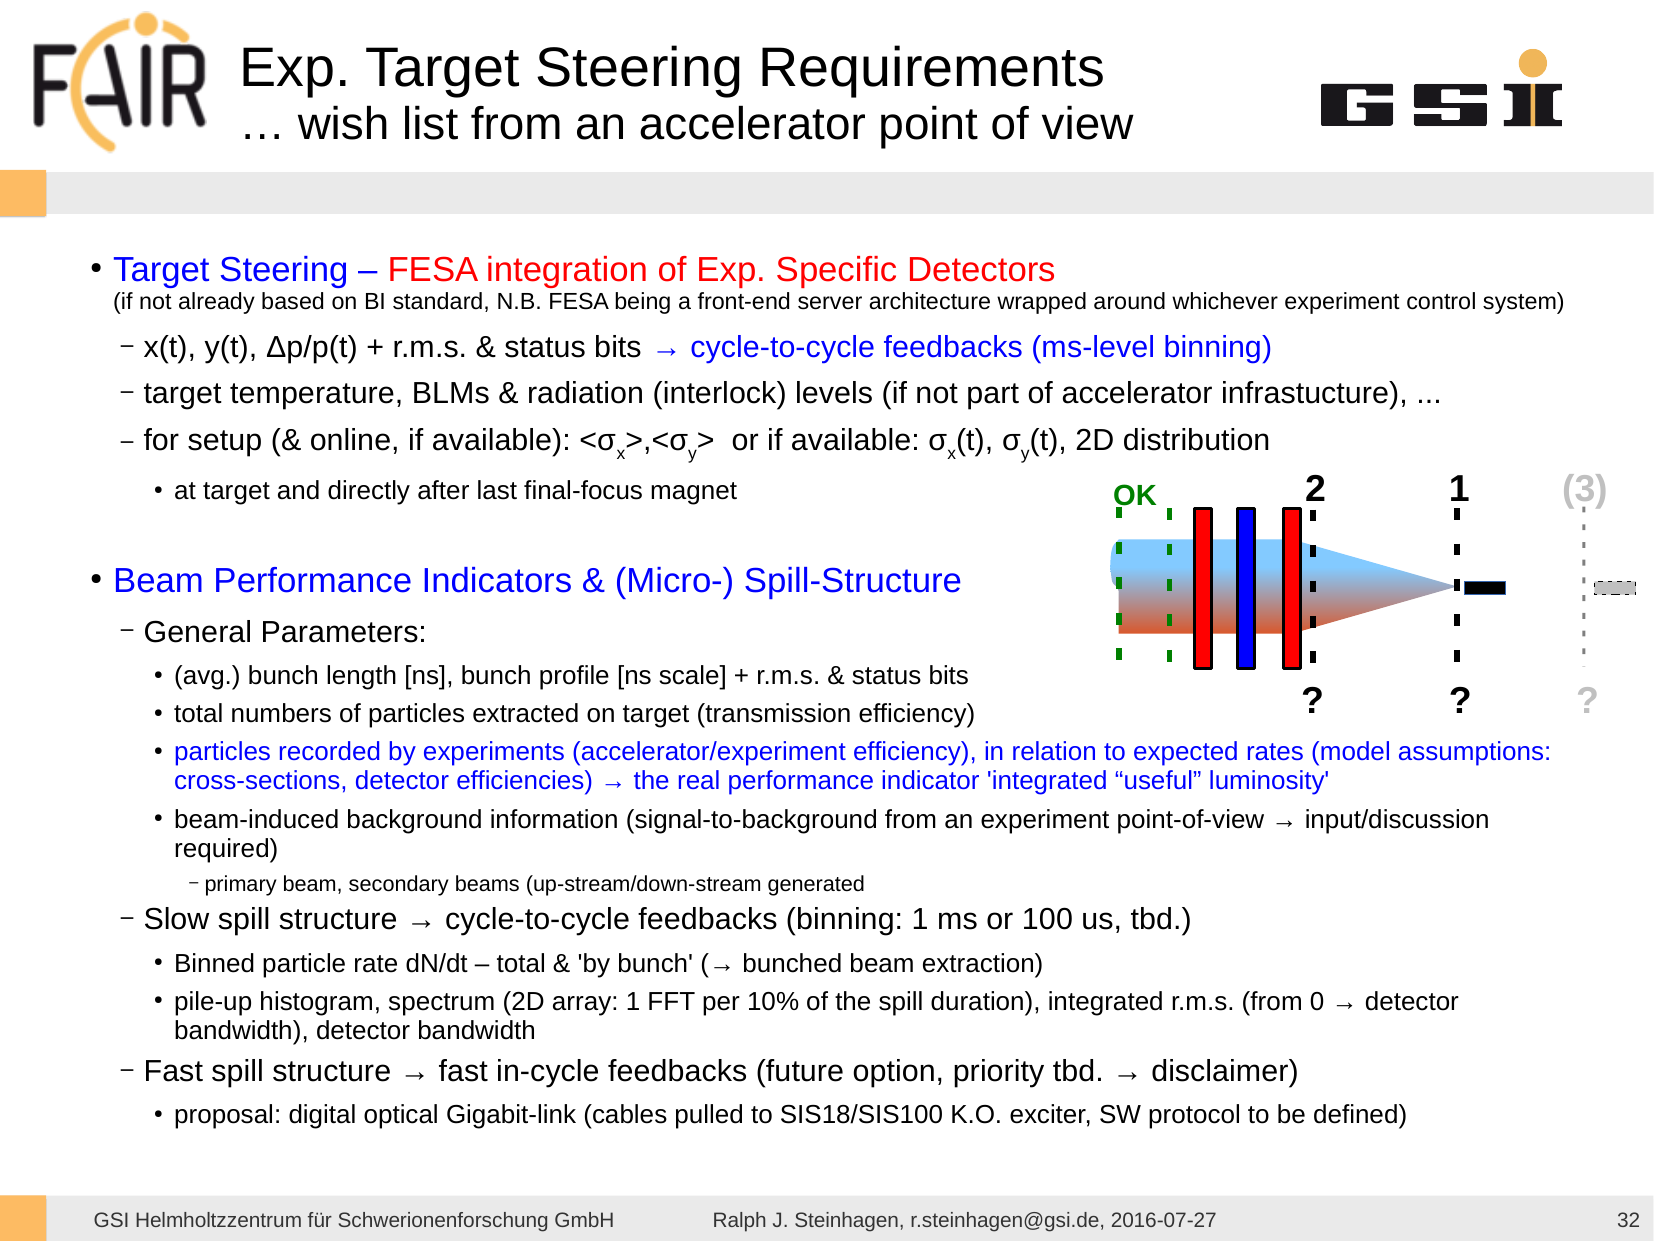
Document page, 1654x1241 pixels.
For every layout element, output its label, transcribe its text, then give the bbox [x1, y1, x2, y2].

picture [33, 10, 207, 155]
text_box [1594, 581, 1636, 595]
text_box ? [1286, 672, 1324, 730]
title Exp. Target Steering Requirements … wish list from an accelerator point of view [239, 23, 1223, 162]
text_box 1 [1434, 460, 1471, 518]
text_box ? [1434, 672, 1472, 730]
text_box ? [1561, 672, 1599, 730]
text_box OK [1098, 472, 1191, 520]
text_box [1464, 581, 1506, 595]
text_box [1110, 508, 1454, 669]
text_box 2 [1290, 460, 1327, 518]
text_box (3) [1547, 460, 1623, 518]
picture [1319, 46, 1564, 129]
list Target Steering – FESA integration of Exp. Specific Detectors (if not already based on BI standard, N.B. FESA being a front-end server architecture wrapped around whichever experiment control system) x(t), y(t), Δp/p(t) + r.m.s. & status bits → cycle-to-cycle feedbacks (ms-level binning) target temperature, BLMs & radiation (interlock) levels (if not part of accelerator infrastucture), ... for setup (& online, if available): <σx>,<σy> or if available: σx(t), σy(t), 2D distribution at target and directly after last final-focus magnet Beam Performance Indicators & (Micro-) Spill-Structure General Parameters: (avg.) bunch length [ns], bunch profile [ns scale] + r.m.s. & status bits total numbers of particles extracted on target (transmission efficiency) particles recorded by experiments (accelerator/experiment efficiency), in relation to expected rates (model assumptions: cross-sections, detector efficiencies) → the real performance indicator 'integrated “useful” luminosity' beam-induced background information (signal-to-background from an experiment point-of-view → input/discussion required) primary beam, secondary beams (up-stream/down-stream generated Slow spill structure → cycle-to-cycle feedbacks (binning: 1 ms or 100 us, tbd.) Binned particle rate dN/dt – total & 'by bunch' (→ bunched beam extraction) pile-up histogram, spectrum (2D array: 1 FFT per 10% of the spill duration), integrated r.m.s. (from 0 → detector bandwidth), detector bandwidth Fast spill structure → fast in-cycle feedbacks (future option, priority tbd. → disclaimer) proposal: digital optical Gigabit-link (cables pulled to SIS18/SIS100 K.O. exciter, SW protocol to be defined) [82, 249, 1571, 1158]
